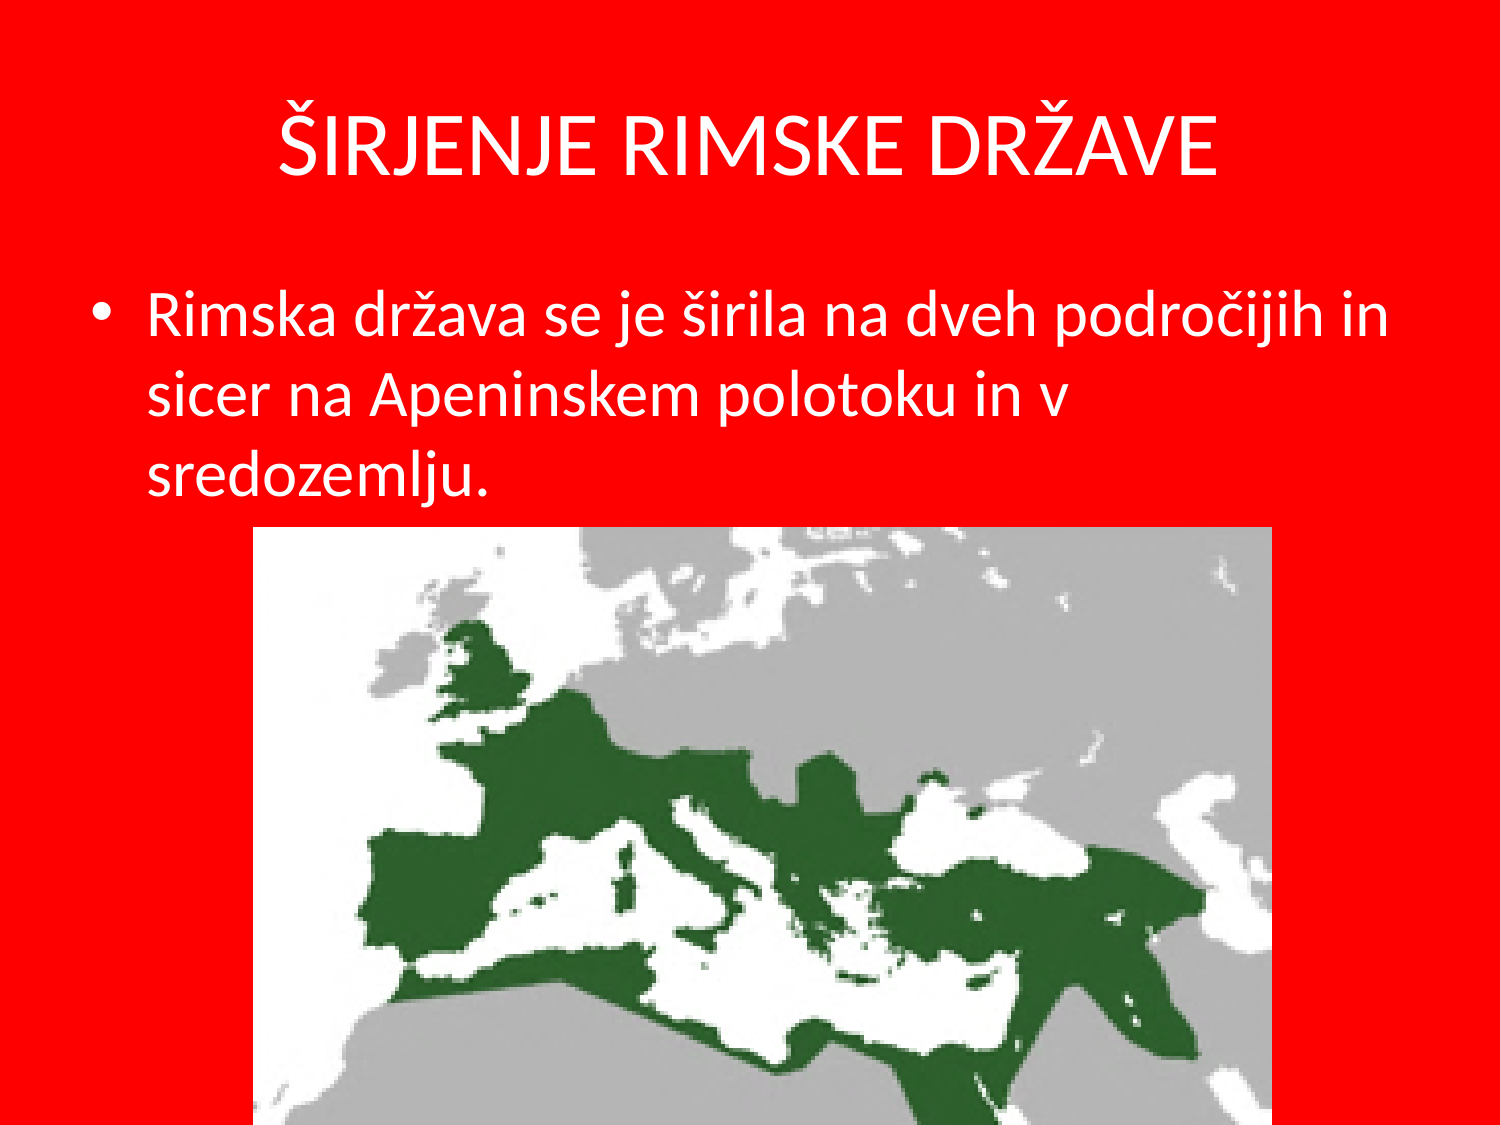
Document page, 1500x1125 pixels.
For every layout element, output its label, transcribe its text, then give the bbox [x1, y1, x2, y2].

picture [253, 527, 1272, 1125]
title ŠIRJENJE RIMSKE DRŽAVE [75, 45, 1425, 233]
list Rimska država se je širila na dveh področijih in sicer na Apeninskem polotoku in v sredozemlju. [75, 262, 1425, 1005]
